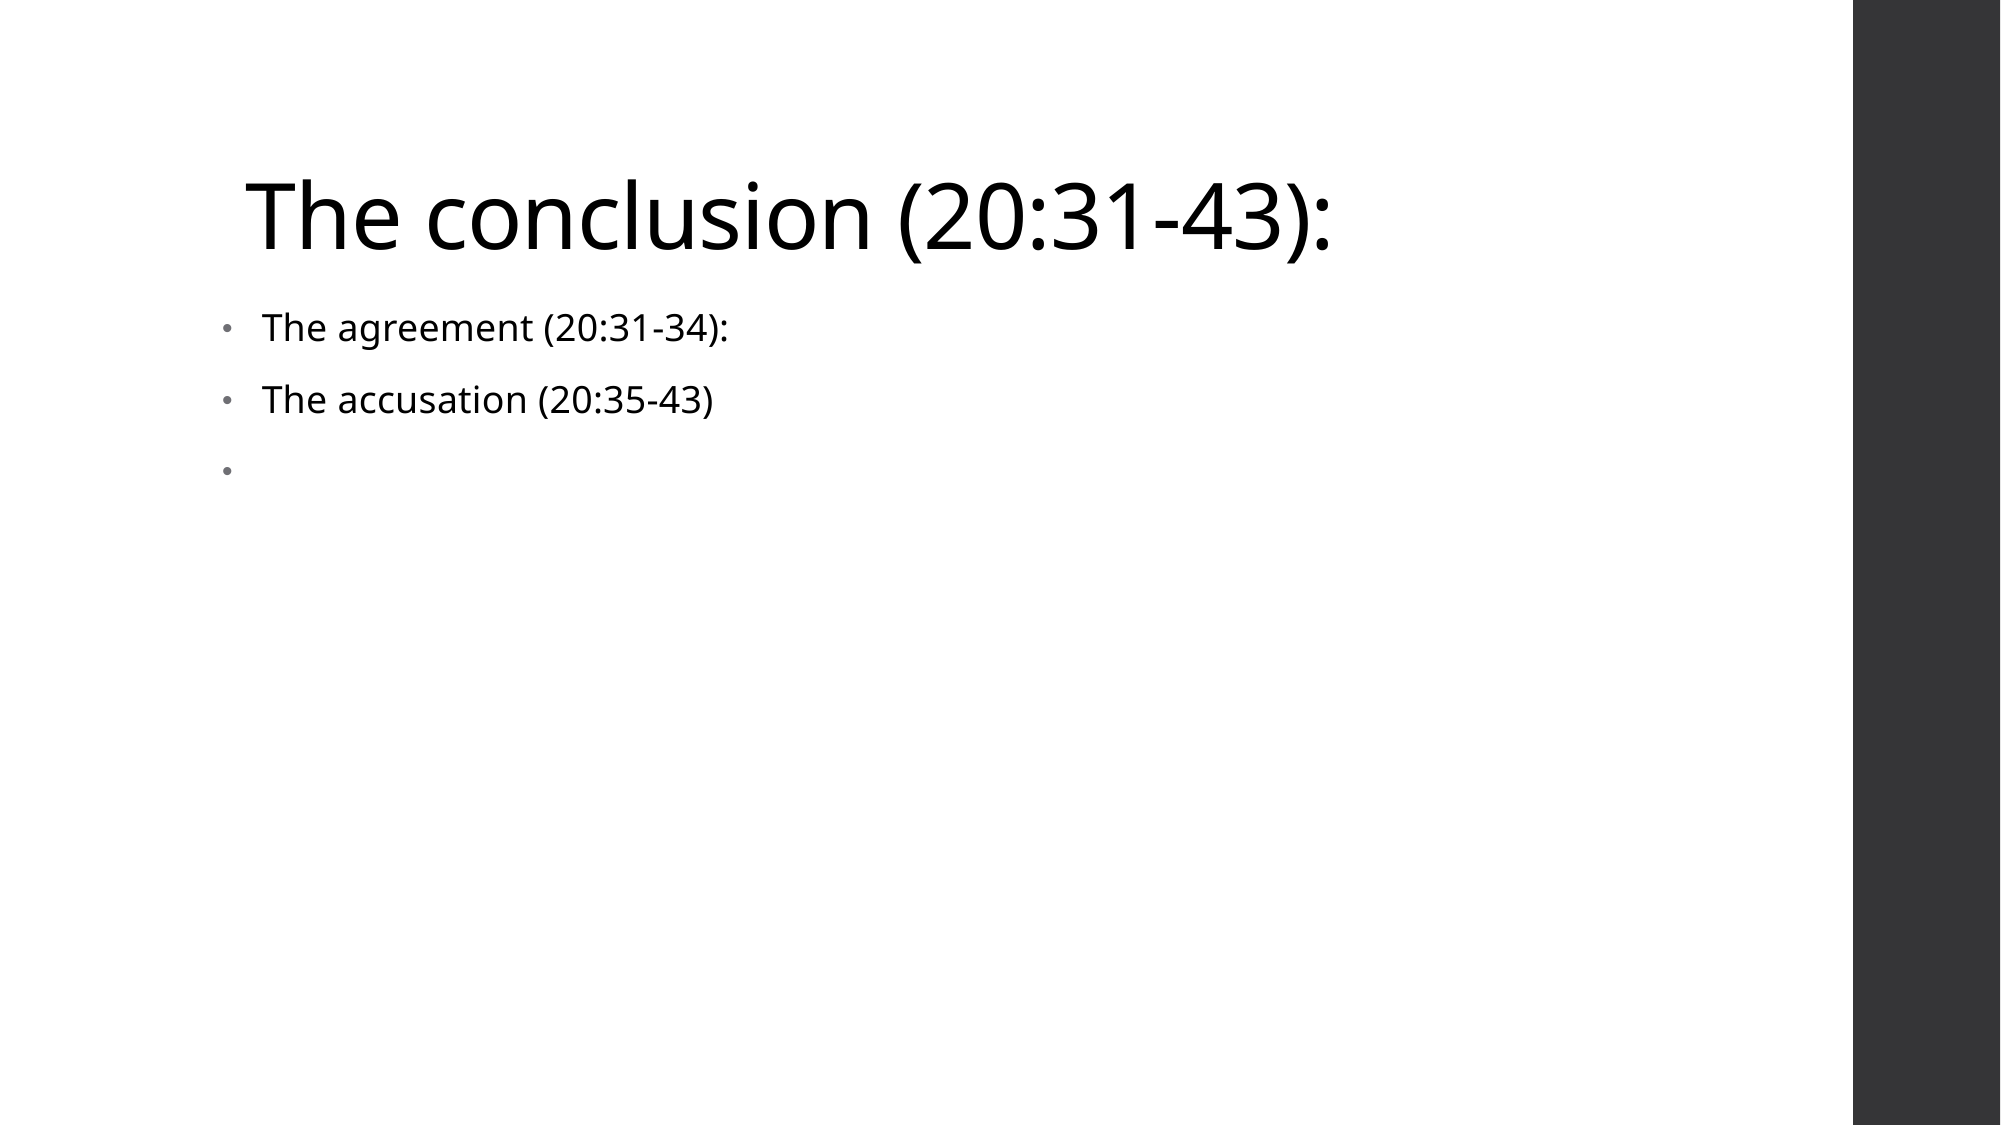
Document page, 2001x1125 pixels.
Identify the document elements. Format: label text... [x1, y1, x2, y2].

title The conclusion (20:31-43): [206, 60, 1797, 278]
list The agreement (20:31-34): The accusation (20:35-43) [206, 299, 1617, 1014]
